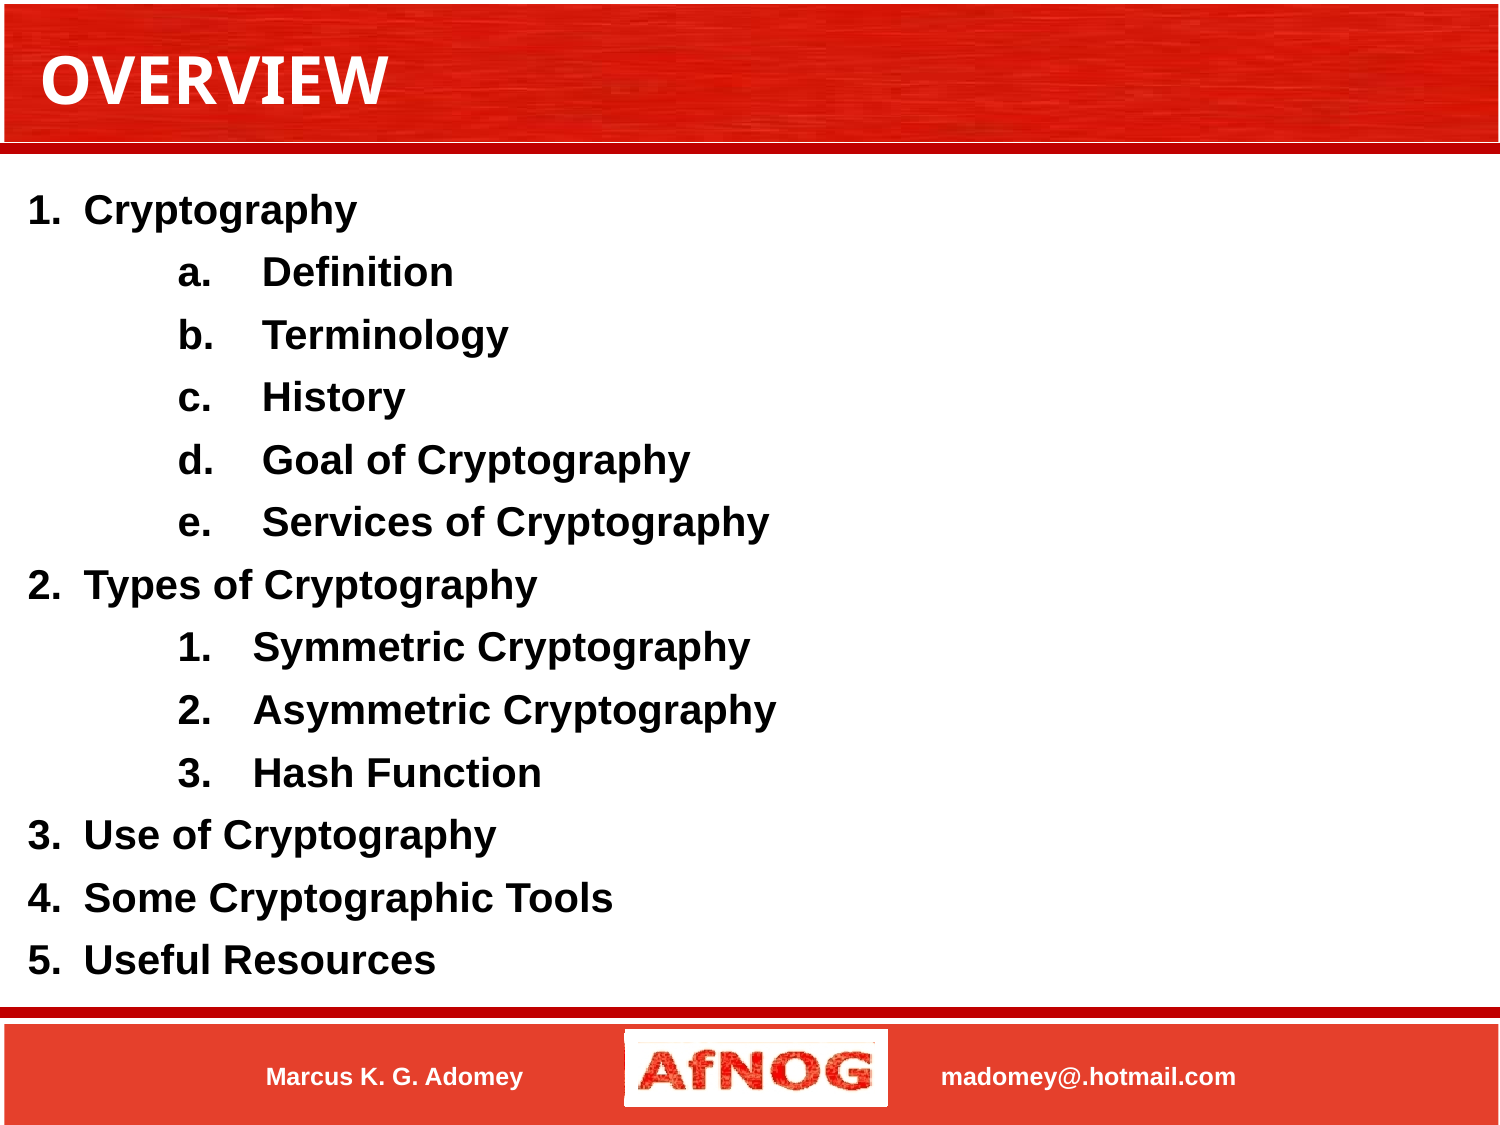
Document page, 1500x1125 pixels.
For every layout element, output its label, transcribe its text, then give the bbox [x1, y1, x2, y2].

text_box Cryptography Definition Terminology History Goal of Cryptography Services of Cryptography Types of Cryptography Symmetric Cryptography Asymmetric Cryptography Hash Function Use of Cryptography Some Cryptographic Tools Useful Resources [12, 174, 951, 998]
text_box OVERVIEW [24, 29, 498, 126]
